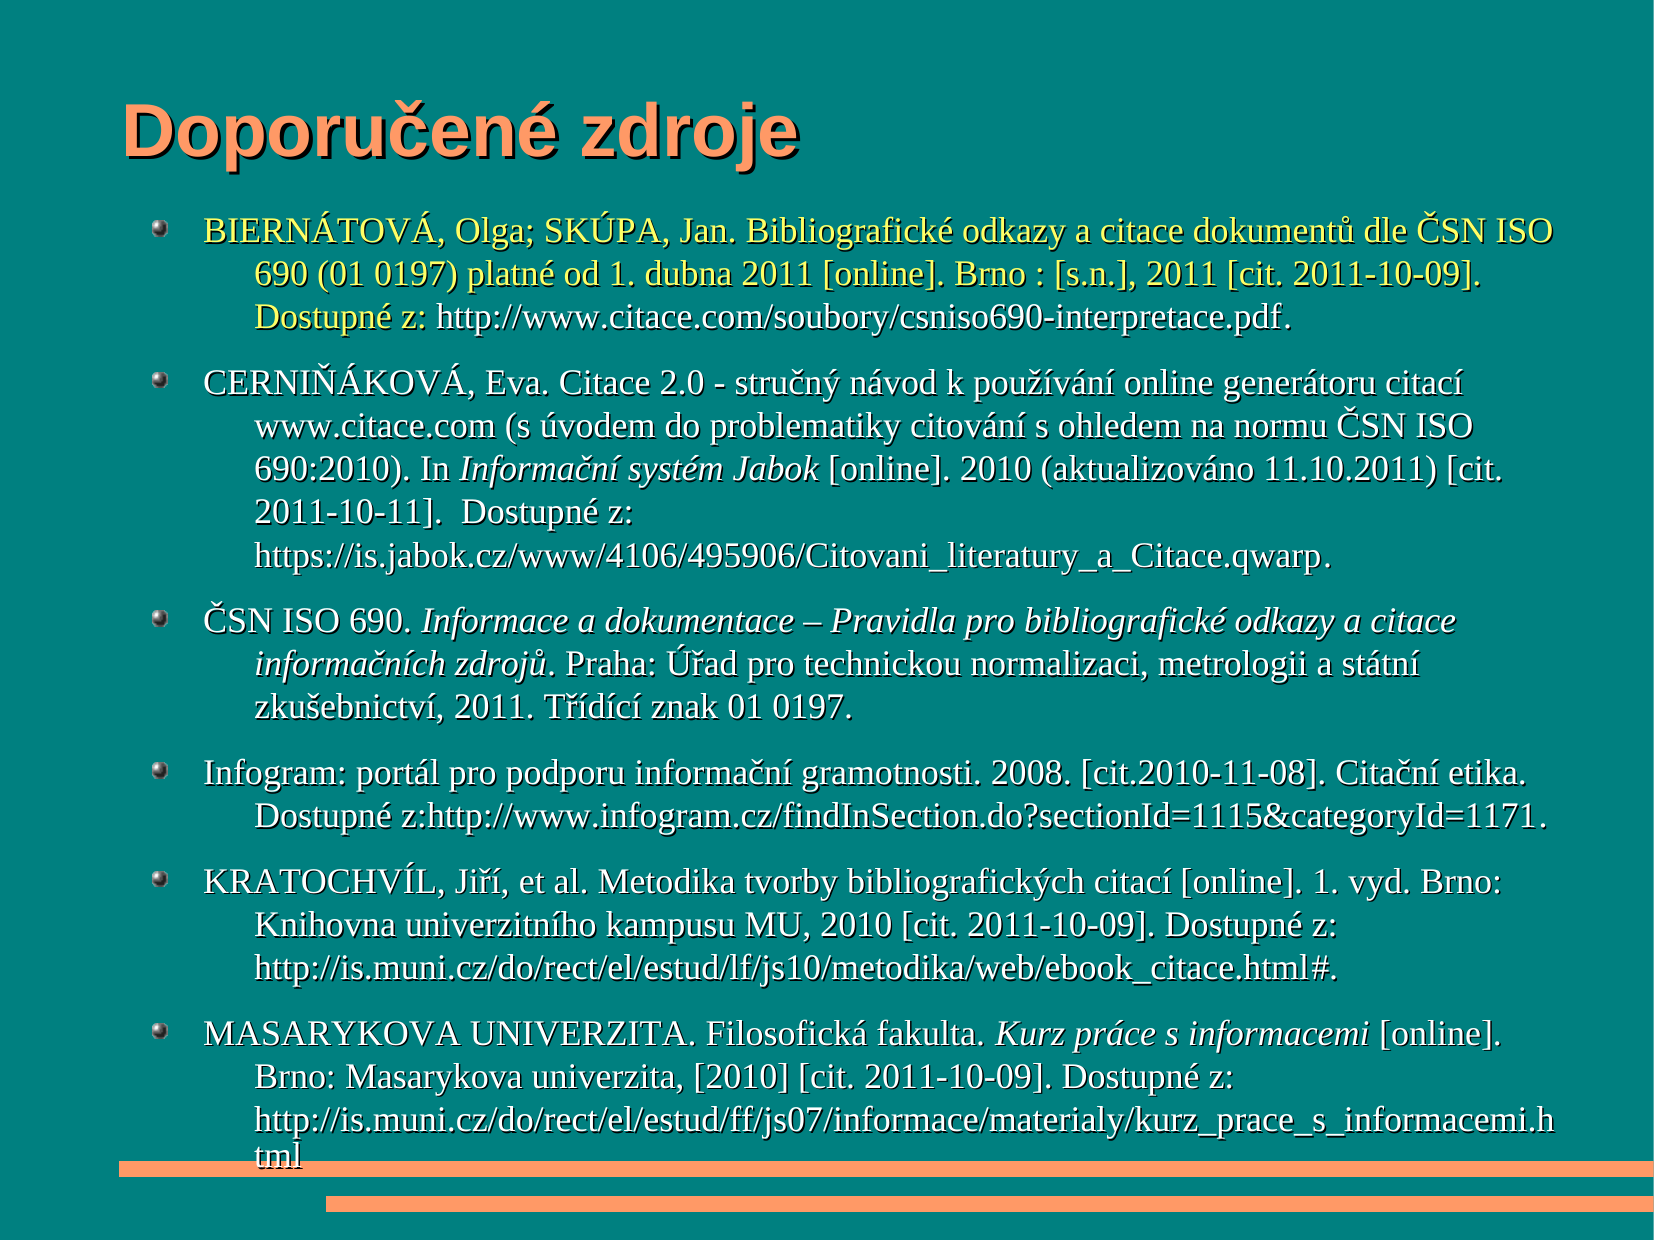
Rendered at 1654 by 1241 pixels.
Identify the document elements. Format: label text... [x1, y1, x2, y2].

title Doporučené zdroje [121, 0, 1534, 206]
list BIERNÁTOVÁ, Olga; SKÚPA, Jan. Bibliografické odkazy a citace dokumentů dle ČSN ISO 690 (01 0197) platné od 1. dubna 2011 [online]. Brno : [s.n.], 2011 [cit. 2011-10-09]. Dostupné z: http://www.citace.com/soubory/csniso690-interpretace.pdf. CERNIŇÁKOVÁ, Eva. Citace 2.0 - stručný návod k používání online generátoru citací www.citace.com (s úvodem do problematiky citování s ohledem na normu ČSN ISO 690:2010). In Informační systém Jabok [online]. 2010 (aktualizováno 11.10.2011) [cit. 2011-10-11]. Dostupné z: https://is.jabok.cz/www/4106/495906/Citovani_literatury_a_Citace.qwarp. ČSN ISO 690. Informace a dokumentace – Pravidla pro bibliografické odkazy a citace informačních zdrojů. Praha: Úřad pro technickou normalizaci, metrologii a státní zkušebnictví, 2011. Třídící znak 01 0197. Infogram: portál pro podporu informační gramotnosti. 2008. [cit.2010-11-08]. Citační etika. Dostupné z:http://www.infogram.cz/findInSection.do?sectionId=1115&categoryId=1171. KRATOCHVÍL, Jiří, et al. Metodika tvorby bibliografických citací [online]. 1. vyd. Brno: Knihovna univerzitního kampusu MU, 2010 [cit. 2011-10-09]. Dostupné z:http://is.muni.cz/do/rect/el/estud/lf/js10/metodika/web/ebook_citace.html#. MASARYKOVA UNIVERZITA. Filosofická fakulta. Kurz práce s informacemi [online]. Brno: Masarykova univerzita, [2010] [cit. 2011-10-09]. Dostupné z: http://is.muni.cz/do/rect/el/estud/ff/js07/informace/materialy/kurz_prace_s_informacemi.html [118, 206, 1558, 1175]
